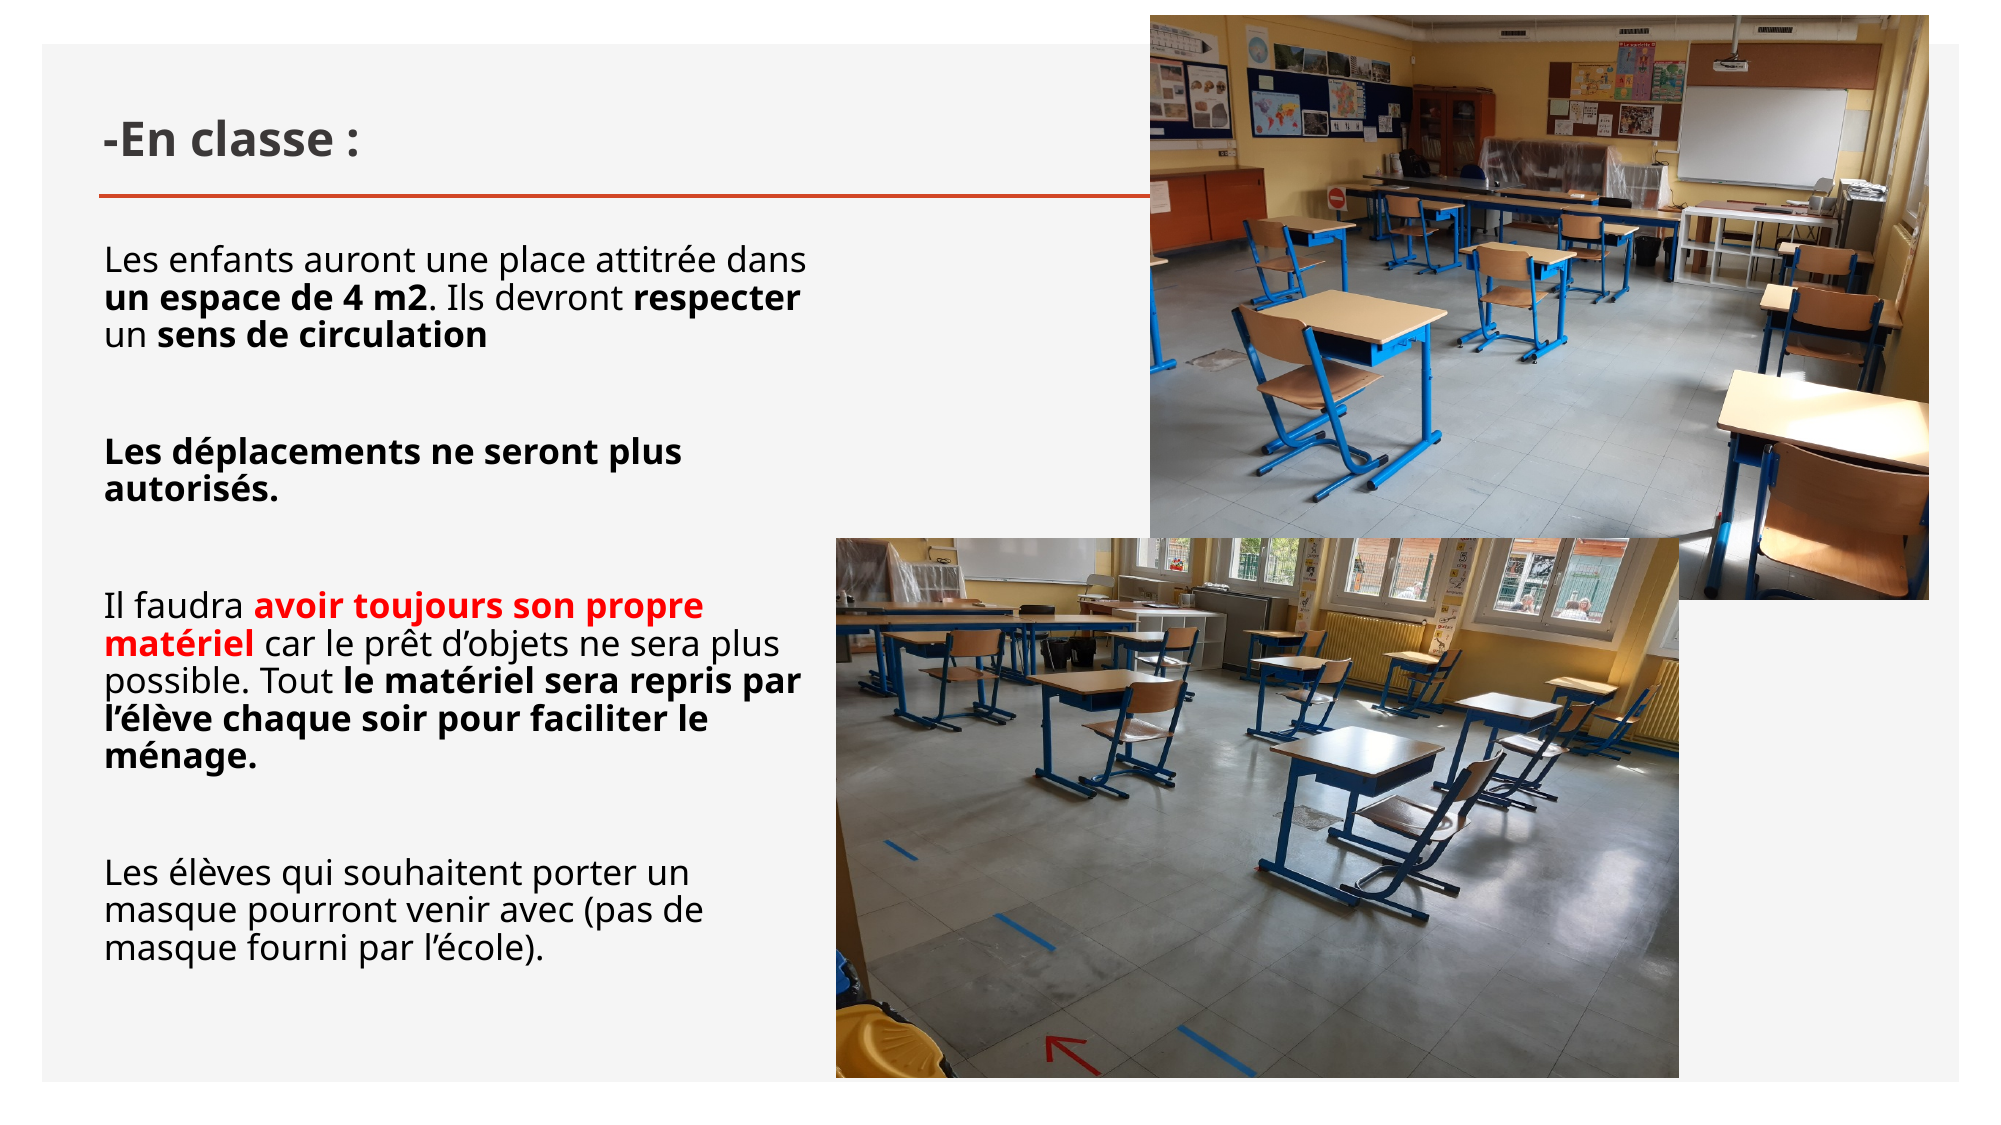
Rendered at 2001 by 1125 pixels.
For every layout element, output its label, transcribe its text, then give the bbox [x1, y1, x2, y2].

title -En classe : [88, 89, 1150, 289]
picture [836, 15, 1929, 1078]
list Les enfants auront une place attitrée dans un espace de 4 m2. Ils devront respecter un sens de circulation Les déplacements ne seront plus autorisés. Il faudra avoir toujours son propre matériel car le prêt d’objets ne sera plus possible. Tout le matériel sera repris par l’élève chaque soir pour faciliter le ménage. Les élèves qui souhaitent porter un masque pourront venir avec (pas de masque fourni par l’école). [88, 234, 837, 1021]
